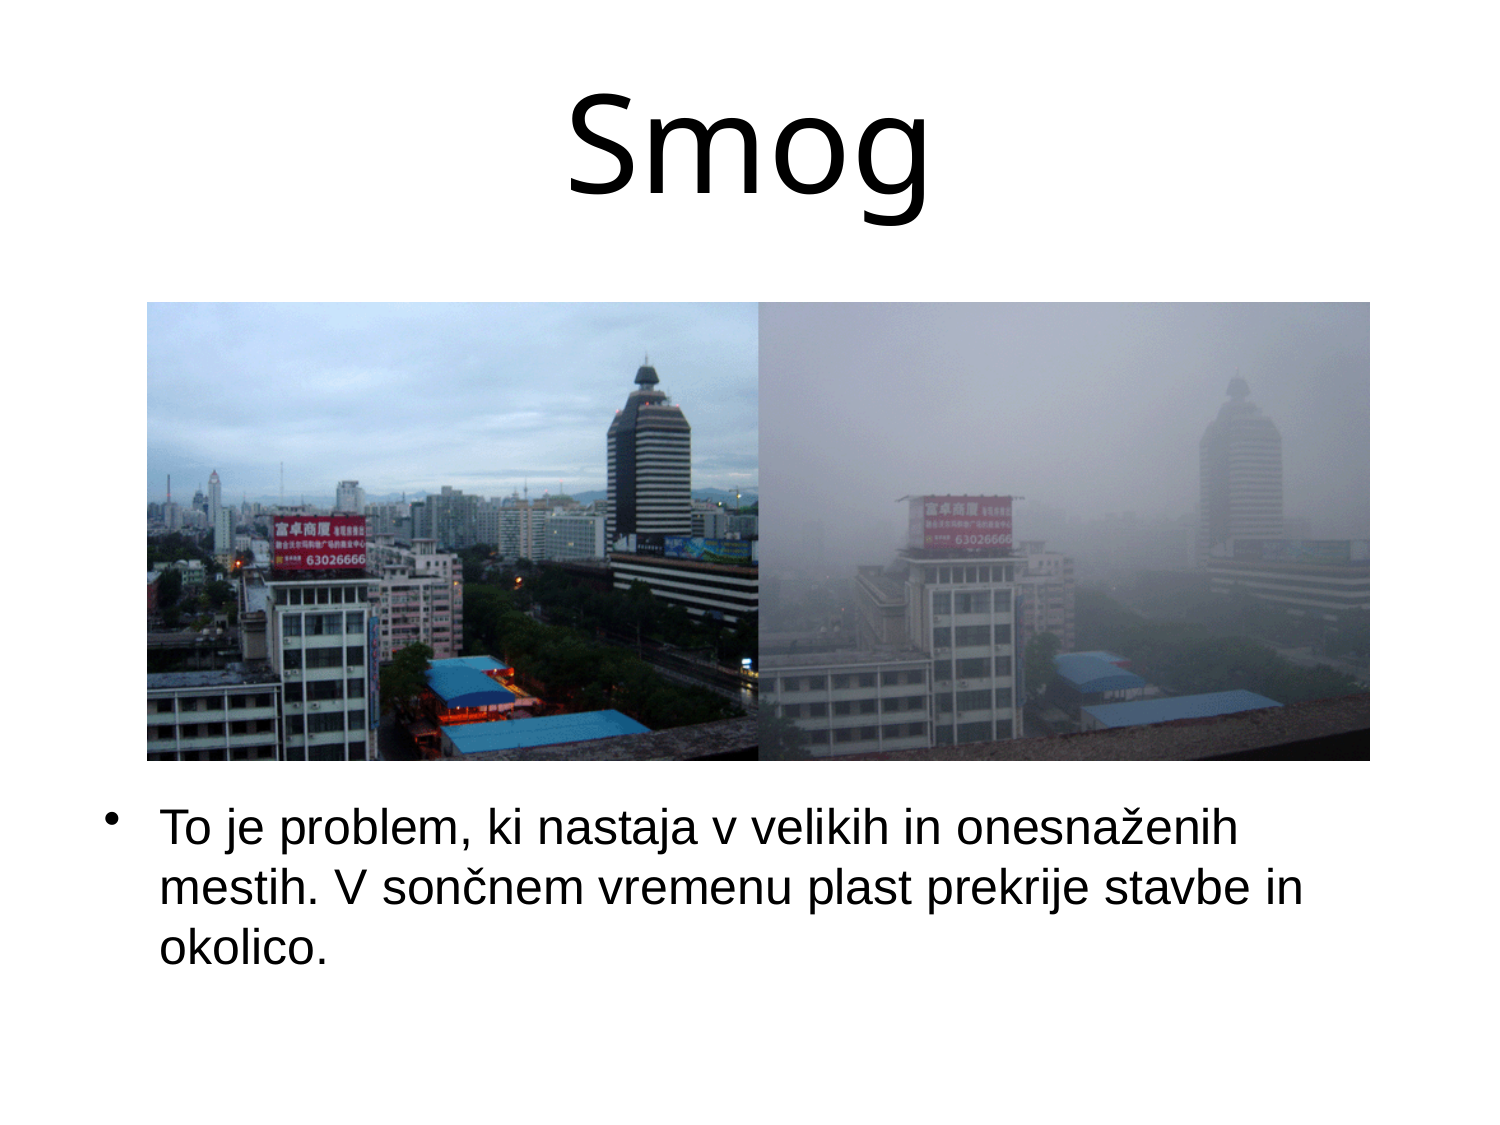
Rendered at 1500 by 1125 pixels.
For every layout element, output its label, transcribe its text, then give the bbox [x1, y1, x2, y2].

title Smog [75, 45, 1425, 233]
list To je problem, ki nastaja v velikih in onesnaženih mestih. V sončnem vremenu plast prekrije stavbe in okolico. [88, 786, 1414, 1029]
picture [147, 302, 1370, 761]
